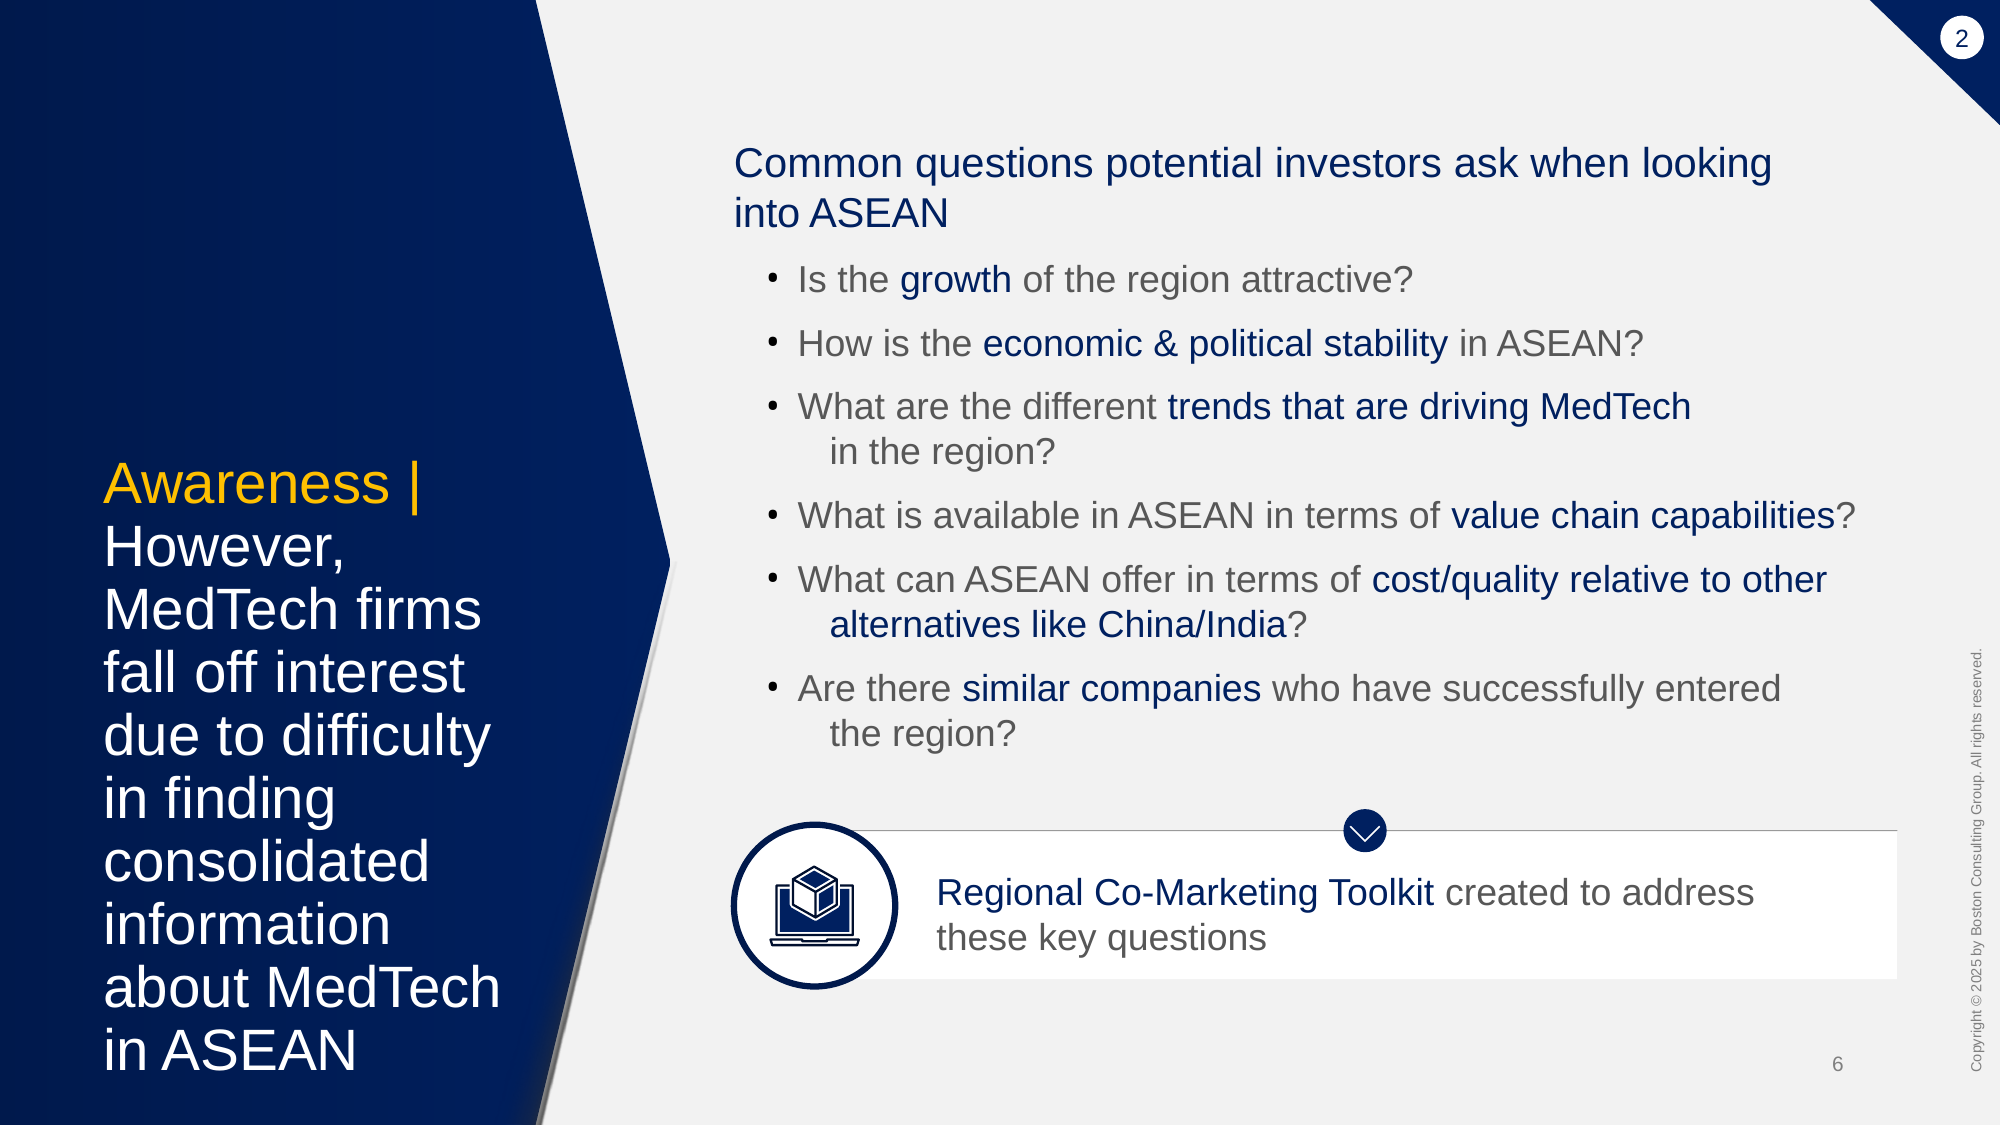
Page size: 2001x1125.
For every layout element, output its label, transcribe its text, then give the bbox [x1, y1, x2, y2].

text_box Common questions potential investors ask when looking into ASEAN Is the growth of the region attractive? How is the economic & political stability in ASEAN? What are the different trends that are driving MedTech in the region? What is available in ASEAN in terms of value chain capabilities? What can ASEAN offer in terms of cost/quality relative to other alternatives like China/India? Are there similar companies who have successfully entered the region? [733, 135, 1897, 760]
text_box Regional Co-Marketing Toolkit created to address these key questions [849, 832, 1897, 980]
text_box [1344, 809, 1386, 852]
title Awareness | However, MedTech firms fall off interest due to difficulty in finding consolidated information about MedTech in ASEAN [103, 453, 510, 670]
text_box [733, 824, 896, 987]
text_box [1869, 0, 2000, 126]
text_box 2 [1940, 15, 1984, 60]
